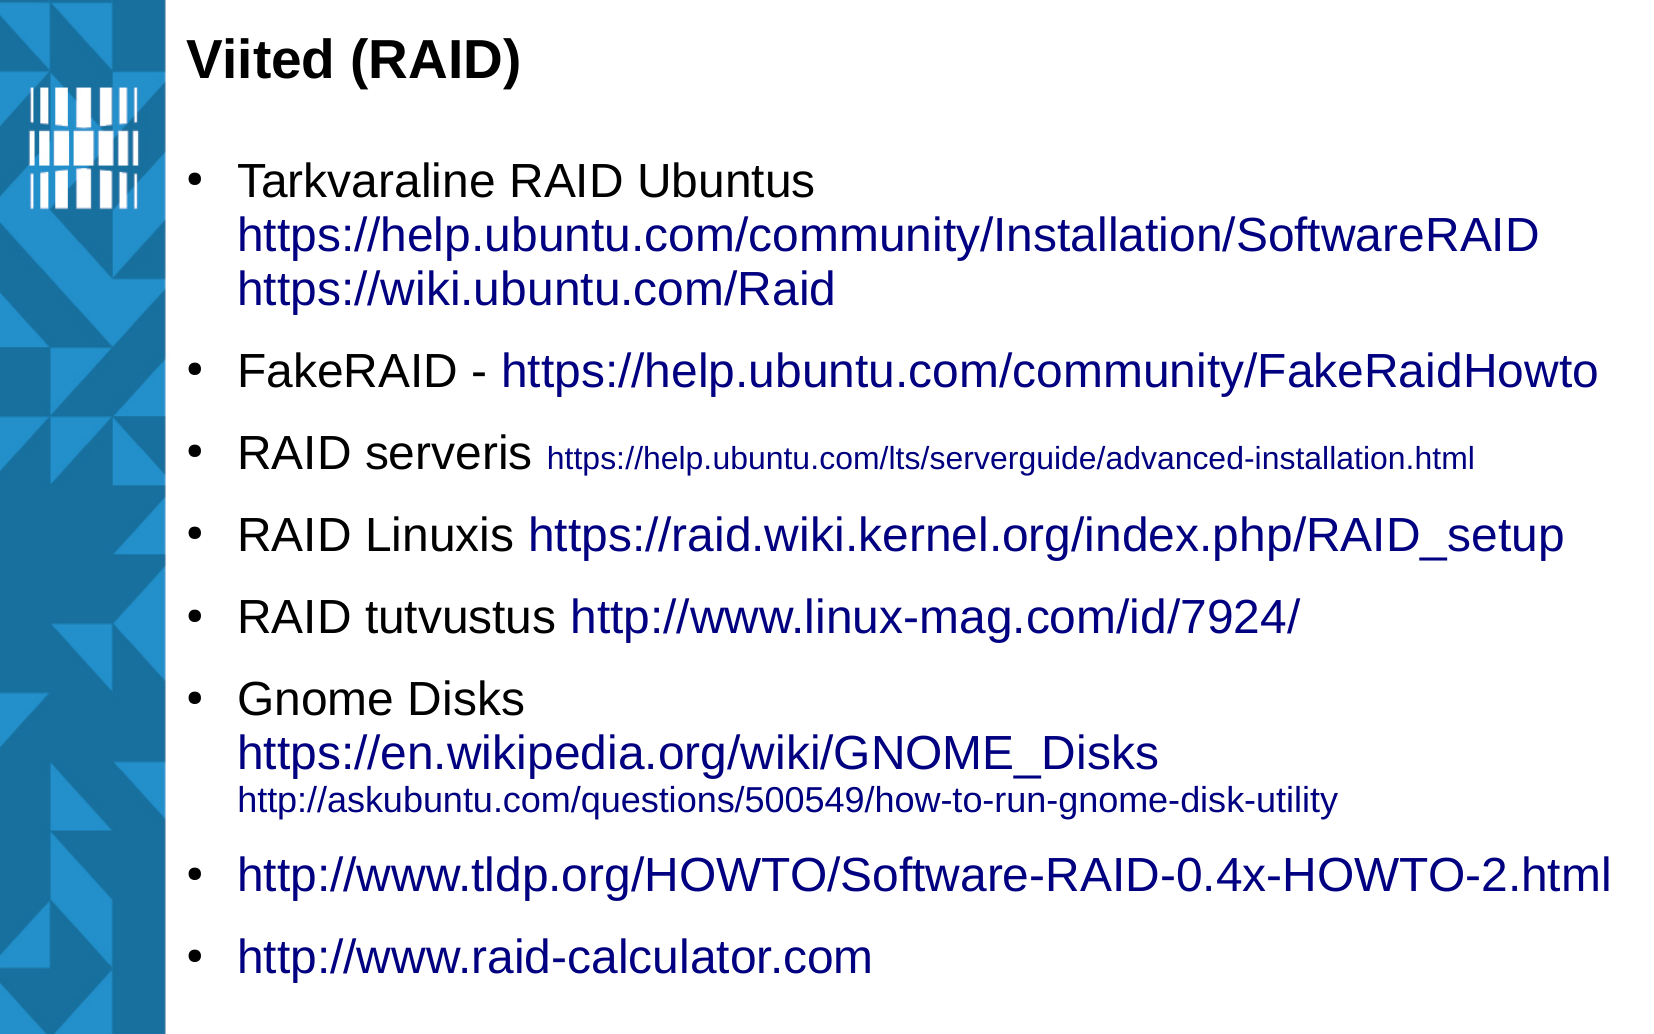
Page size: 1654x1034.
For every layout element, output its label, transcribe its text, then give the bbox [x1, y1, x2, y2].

list Tarkvaraline RAID Ubuntus https://help.ubuntu.com/community/Installation/SoftwareRAID https://wiki.ubuntu.com/Raid FakeRAID - https://help.ubuntu.com/community/FakeRaidHowto RAID serveris https://help.ubuntu.com/lts/serverguide/advanced-installation.html RAID Linuxis https://raid.wiki.kernel.org/index.php/RAID_setup RAID tutvustus http://www.linux-mag.com/id/7924/ Gnome Disks https://en.wikipedia.org/wiki/GNOME_Disks http://askubuntu.com/questions/500549/how-to-run-gnome-disk-utility http://www.tldp.org/HOWTO/Software-RAID-0.4x-HOWTO-2.html http://www.raid-calculator.com [169, 153, 1625, 993]
title Viited (RAID) [186, 17, 1589, 101]
